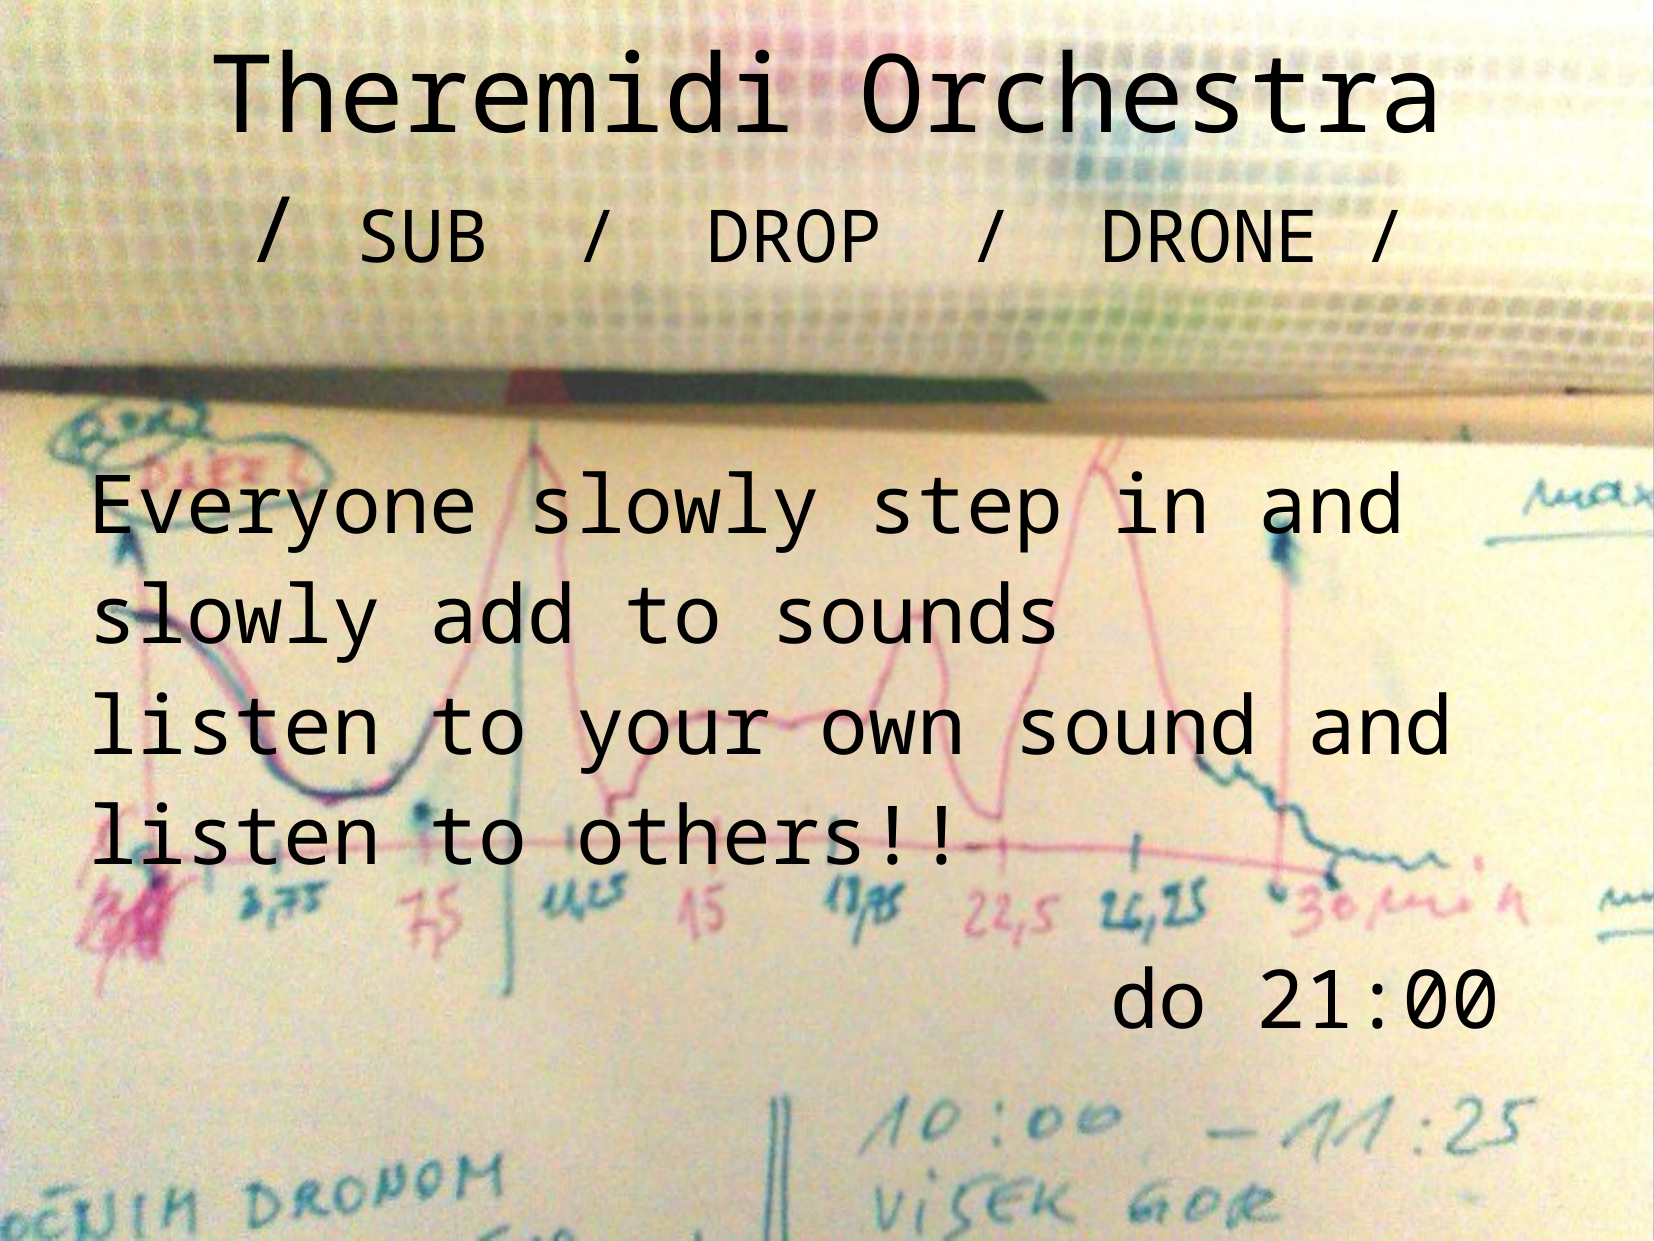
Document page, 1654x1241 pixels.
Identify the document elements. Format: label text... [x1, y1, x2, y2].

text_box Everyone slowly step in and slowly add to sounds listen to your own sound and listen to others!! [88, 272, 1566, 1063]
text_box do 21:00 [1110, 900, 1620, 1096]
picture [0, 0, 1654, 1241]
title Theremidi Orchestra / SUB / DROP / DRONE / [82, 46, 1571, 260]
